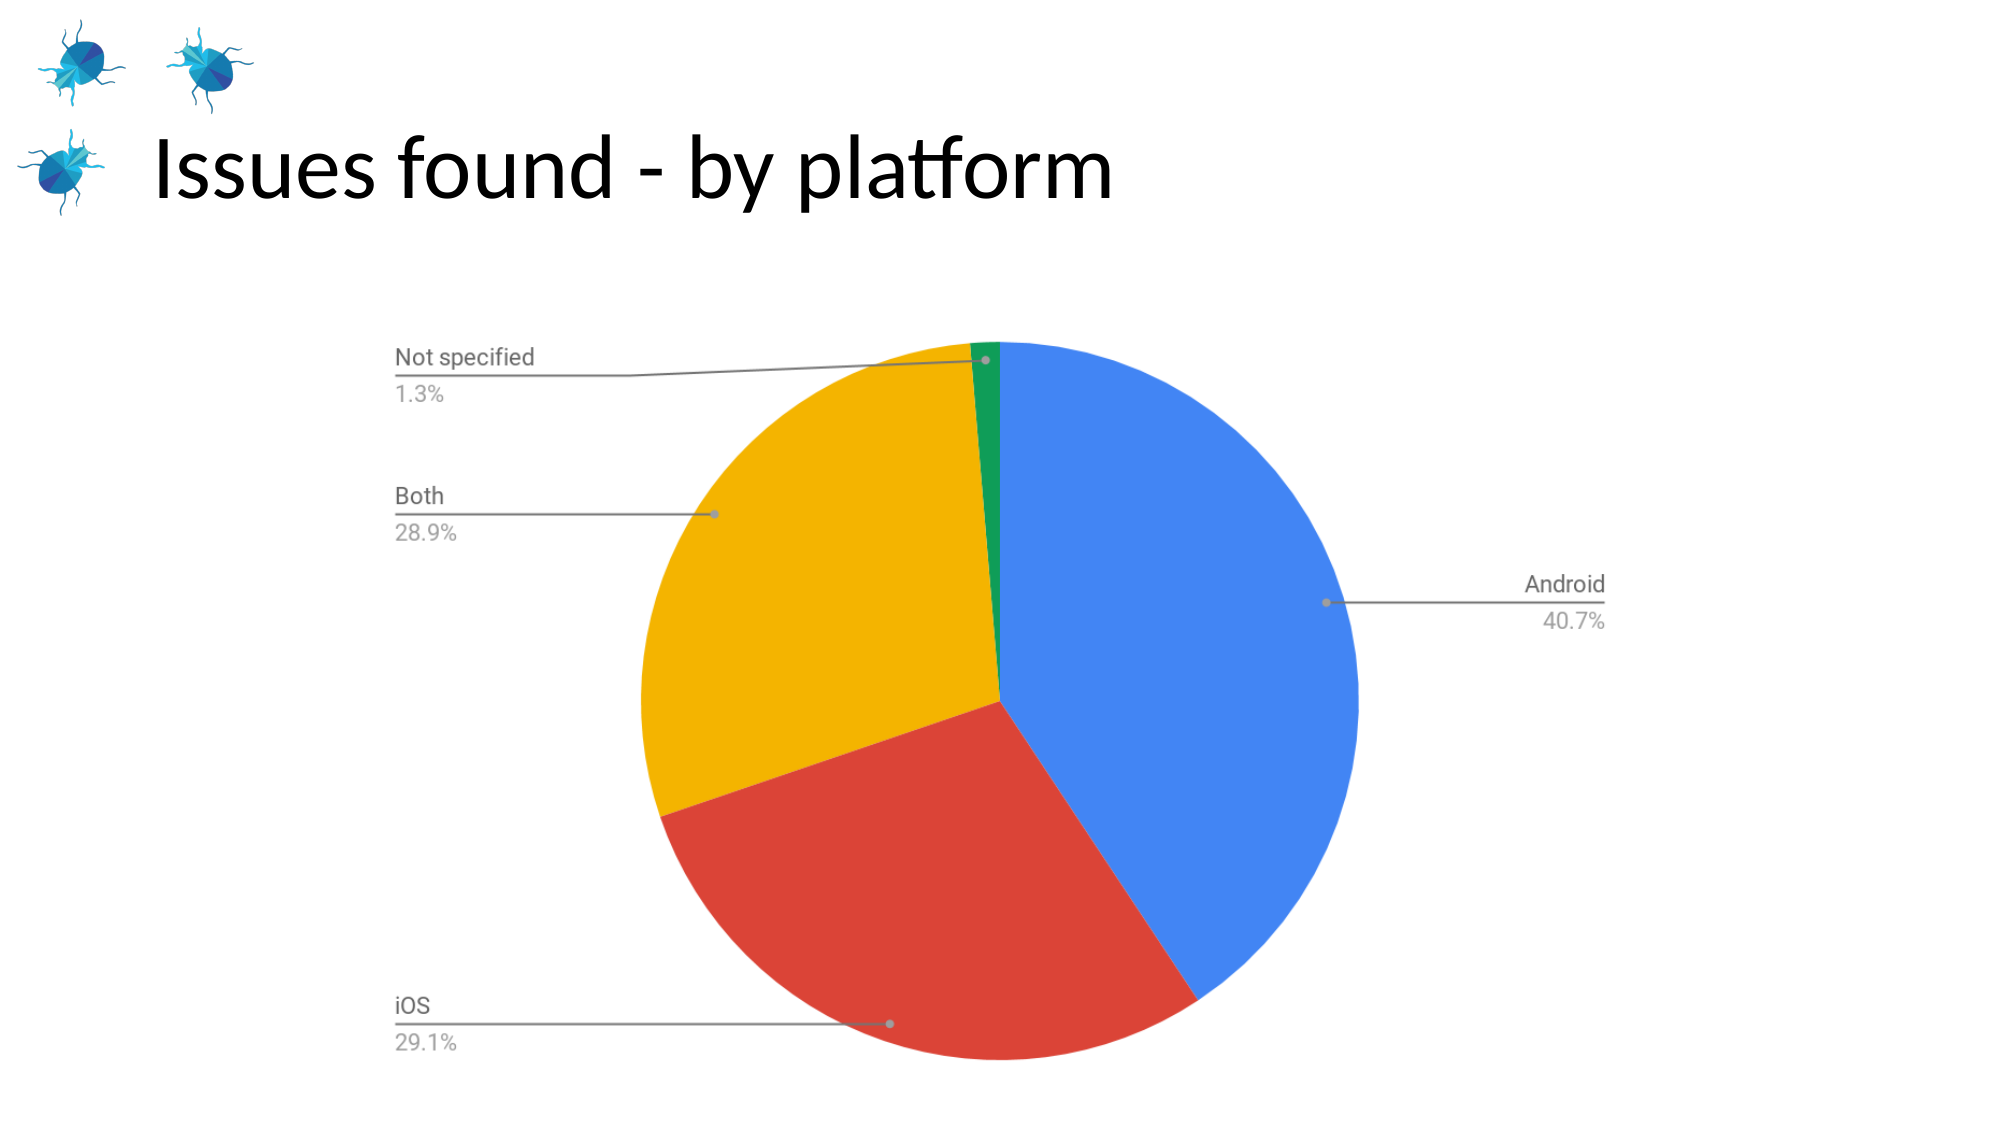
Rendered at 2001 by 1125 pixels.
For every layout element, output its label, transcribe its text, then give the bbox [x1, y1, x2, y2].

title Issues found - by platform [137, 59, 1863, 278]
picture [0, 2, 271, 233]
picture [355, 302, 1645, 1100]
